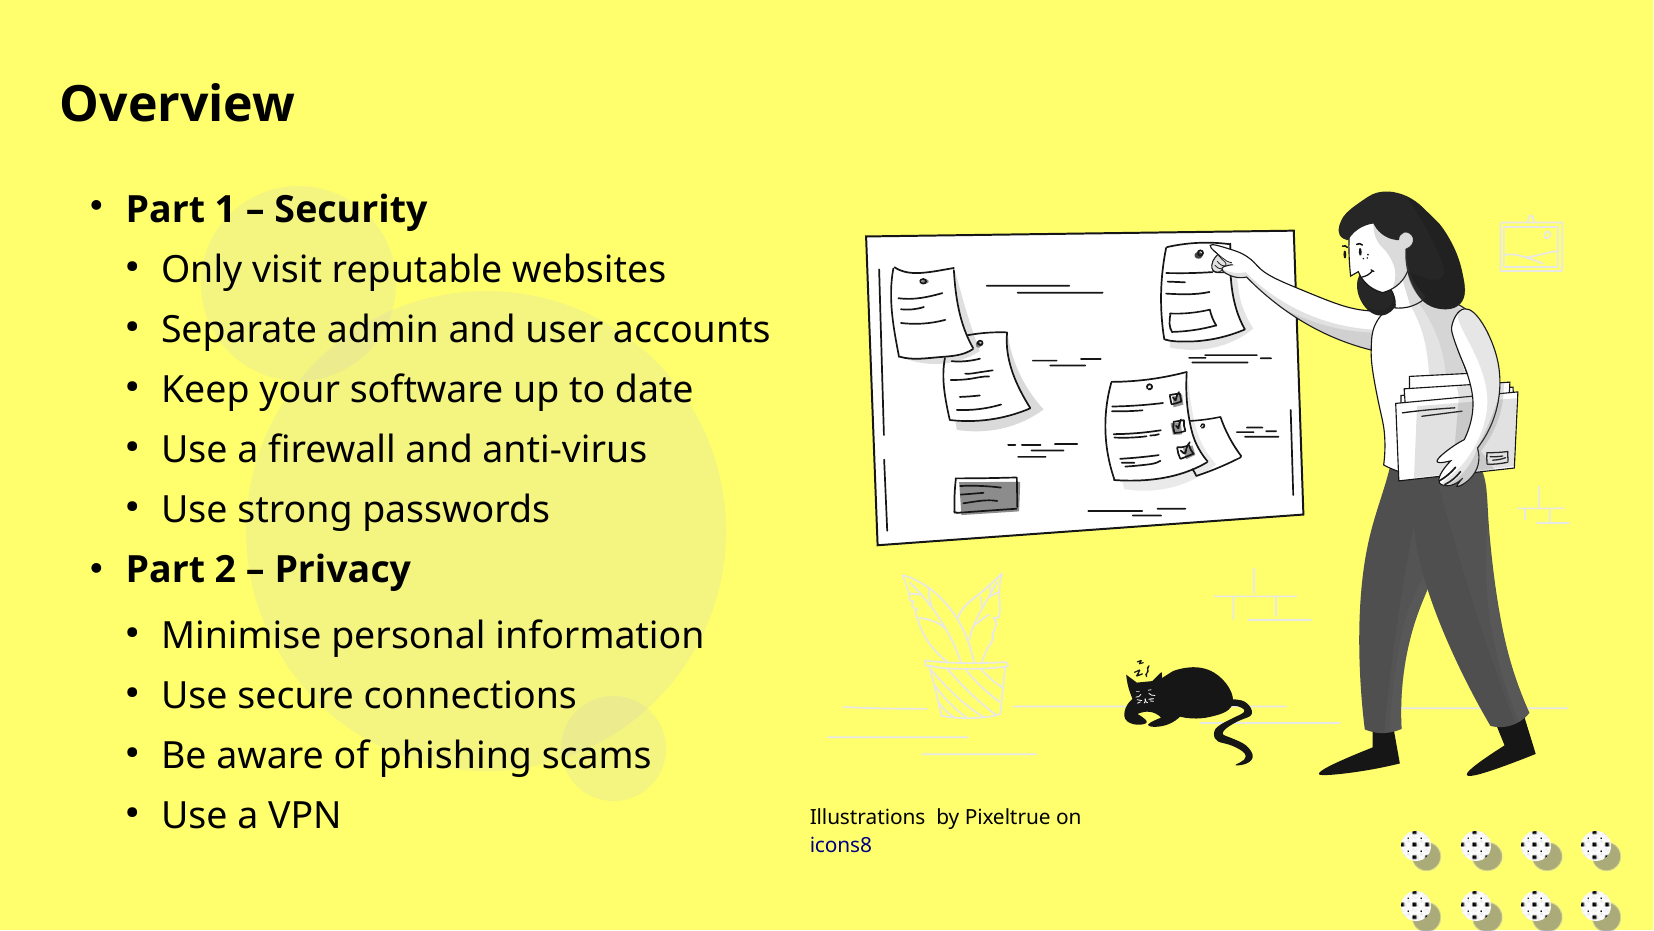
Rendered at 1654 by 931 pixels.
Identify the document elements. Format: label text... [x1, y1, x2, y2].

picture [1400, 891, 1432, 922]
picture [1520, 890, 1552, 922]
picture [1460, 830, 1492, 862]
text_box Overview [44, 64, 600, 130]
picture [1520, 831, 1552, 862]
picture [1400, 830, 1432, 862]
picture [1461, 890, 1492, 922]
text_box Part 1 – Security Only visit reputable websites Separate admin and user accounts Keep your software up to date Use a firewall and anti-virus Use strong passwords Part 2 – Privacy Minimise personal information Use secure connections Be aware of phishing scams Use a VPN [75, 177, 827, 857]
picture [1581, 830, 1612, 862]
picture [1580, 890, 1612, 922]
